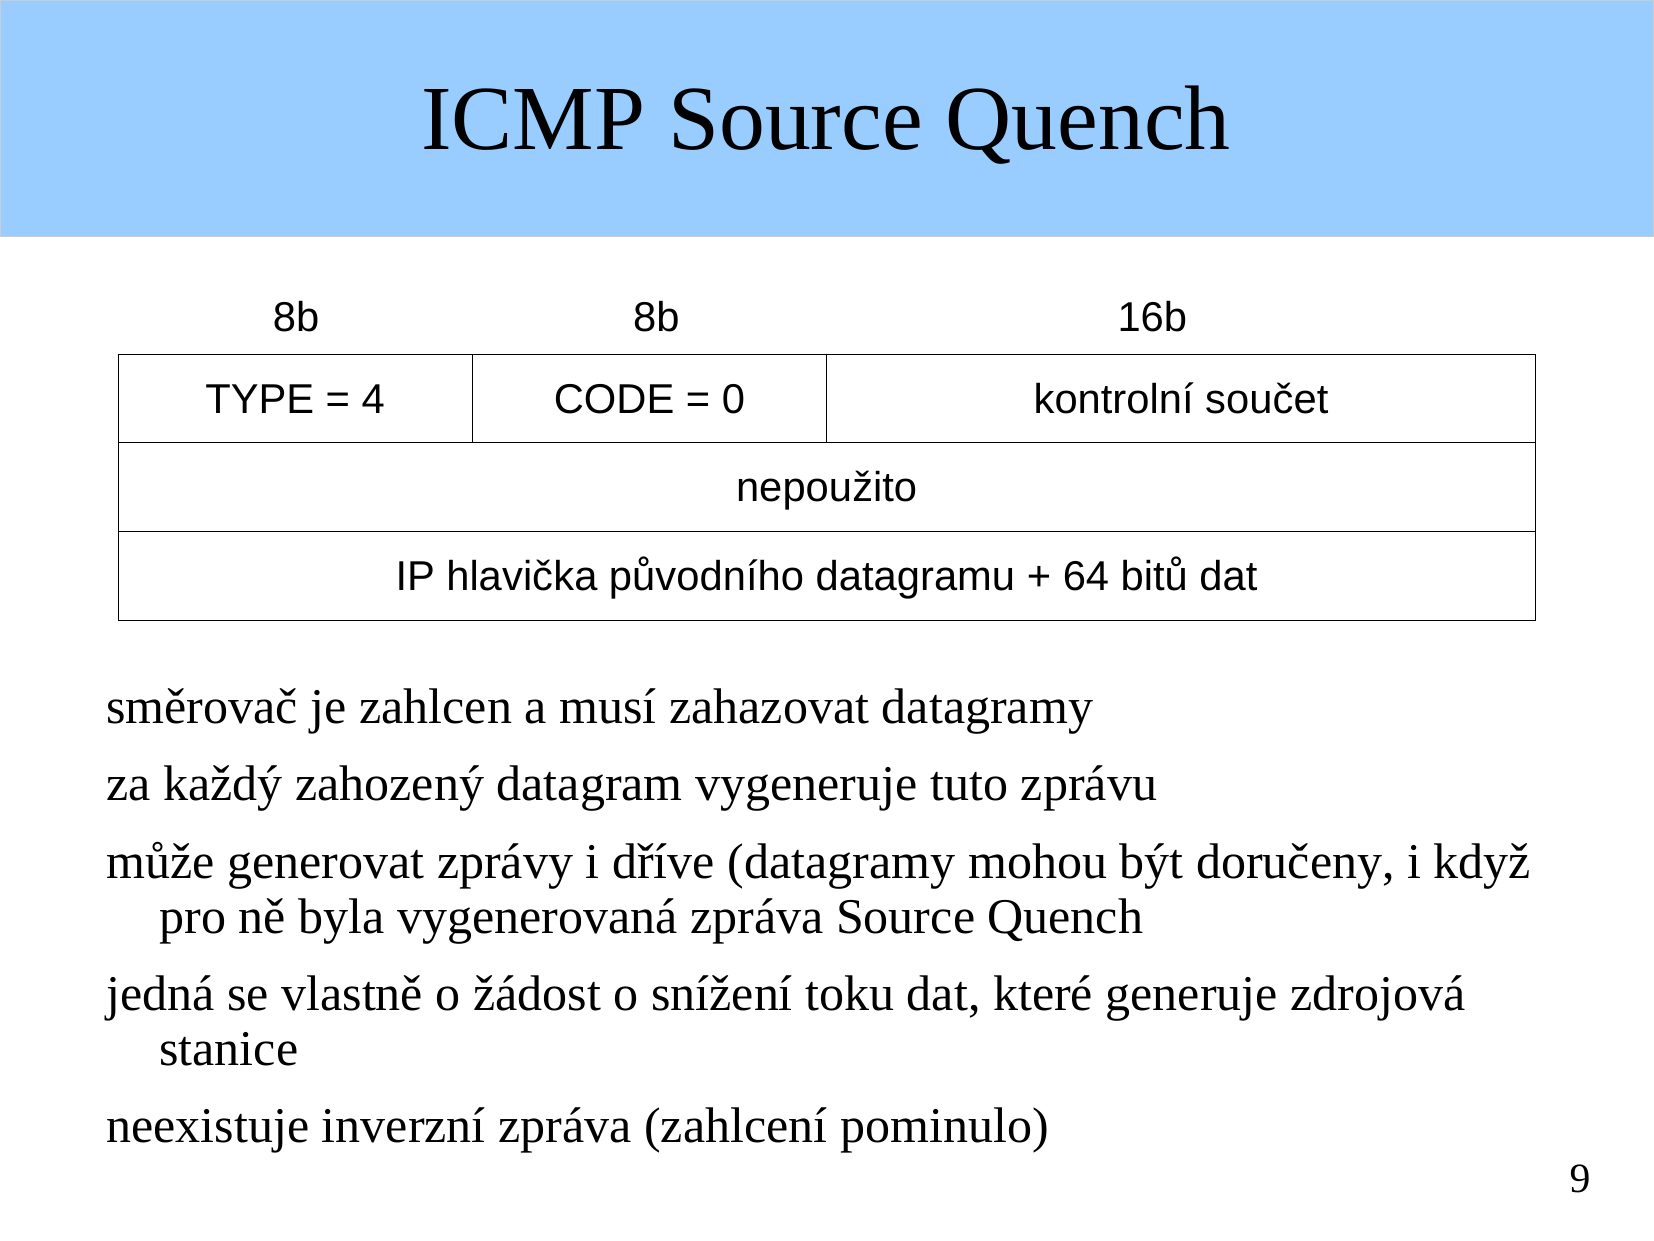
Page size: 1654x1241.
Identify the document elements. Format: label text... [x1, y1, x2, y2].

text_box CODE = 0 [472, 354, 826, 442]
text_box 16b [1110, 293, 1195, 346]
text_box IP hlavička původního datagramu + 64 bitů dat [118, 531, 1536, 621]
text_box 8b [614, 293, 699, 346]
list směrovač je zahlcen a musí zahazovat datagramy za každý zahozený datagram vygeneruje tuto zprávu může generovat zprávy i dříve (datagramy mohou být doručeny, i když pro ně byla vygenerovaná zpráva Source Quench jedná se vlastně o žádost o snížení toku dat, které generuje zdrojová stanice neexistuje inverzní zpráva (zahlcení pominulo) [88, 679, 1565, 1172]
text_box 8b [254, 293, 338, 346]
text_box nepoužito [118, 442, 1536, 531]
text_box kontrolní součet [826, 354, 1536, 442]
text_box TYPE = 4 [118, 354, 472, 442]
title ICMP Source Quench [0, 0, 1654, 237]
